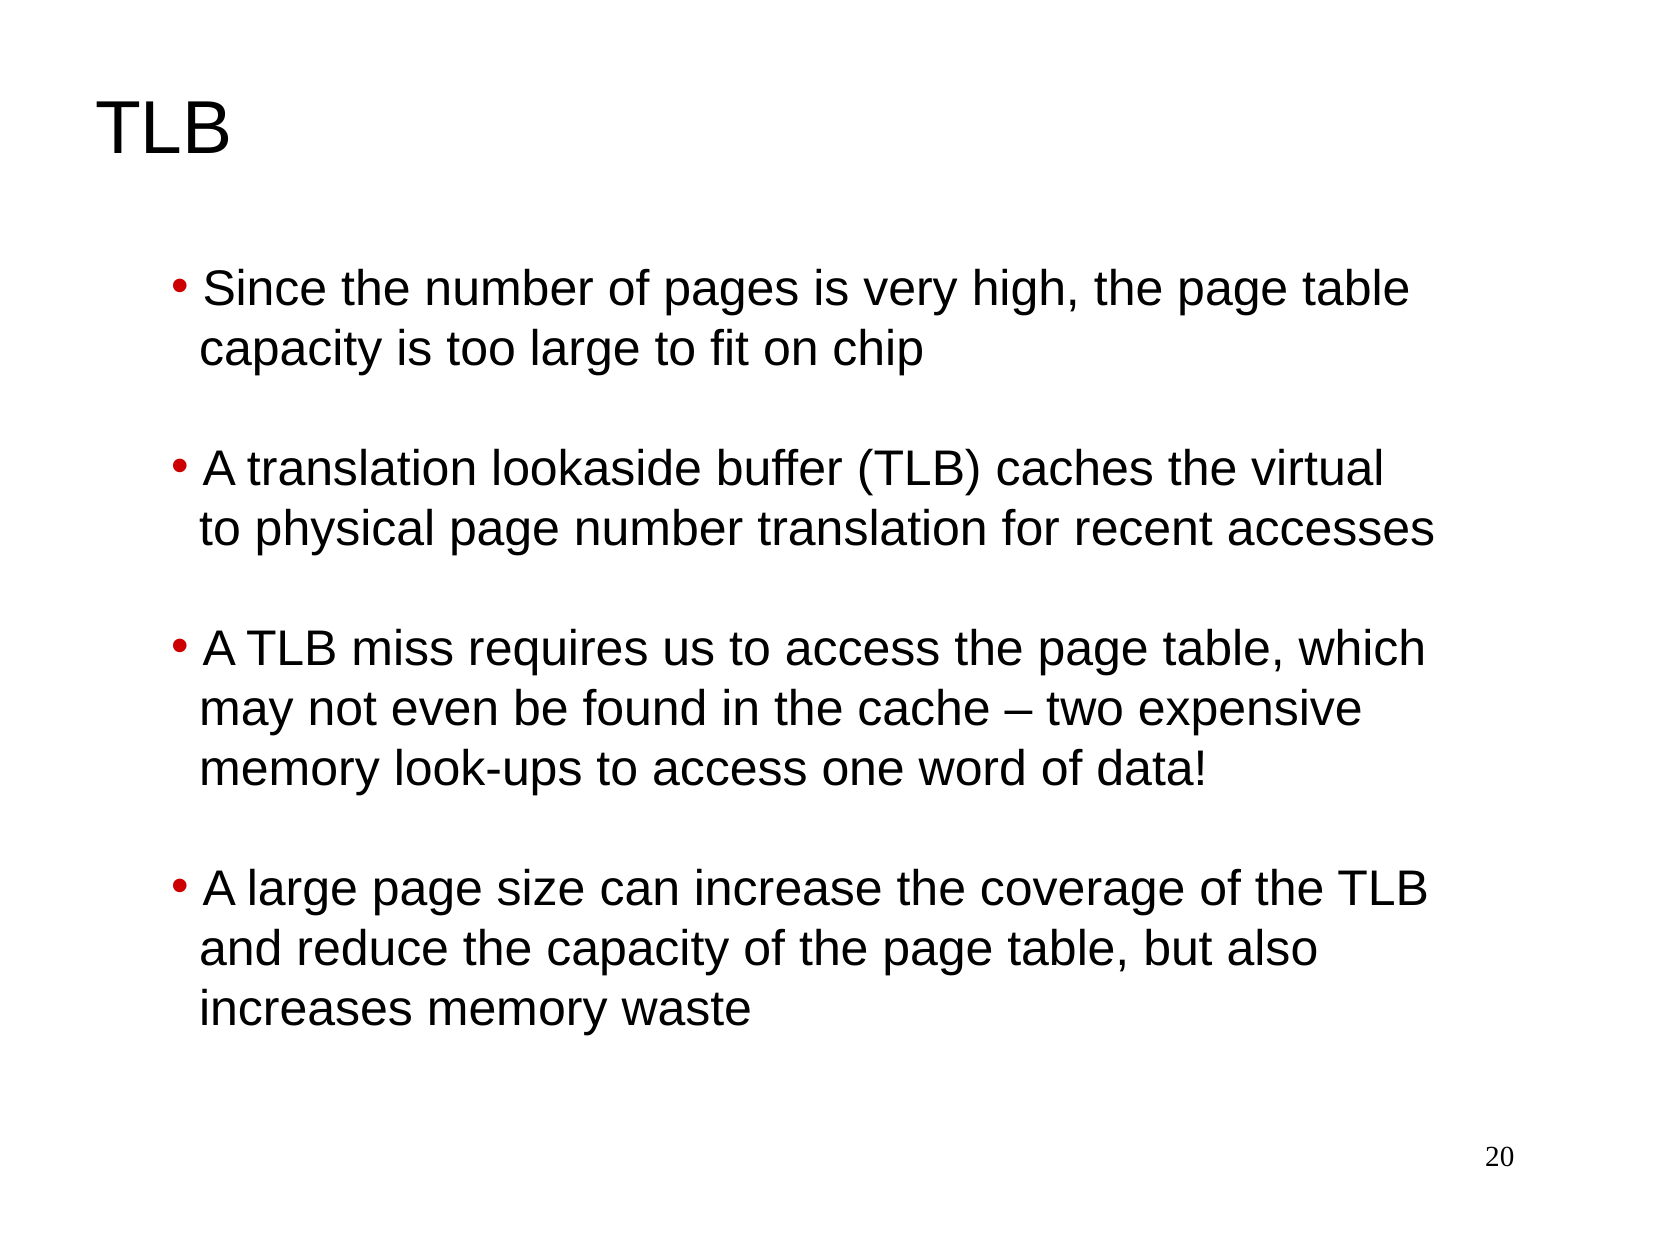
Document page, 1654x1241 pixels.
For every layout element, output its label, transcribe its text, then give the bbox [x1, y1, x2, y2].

text_box Since the number of pages is very high, the page table capacity is too large to fit on chip A translation lookaside buffer (TLB) caches the virtual to physical page number translation for recent accesses A TLB miss requires us to access the page table, which may not even be found in the cache – two expensive memory look-ups to access one word of data! A large page size can increase the coverage of the TLB and reduce the capacity of the page table, but also increases memory waste [156, 247, 1451, 1044]
text_box TLB [80, 71, 248, 177]
text_box <number> [1184, 1129, 1530, 1213]
